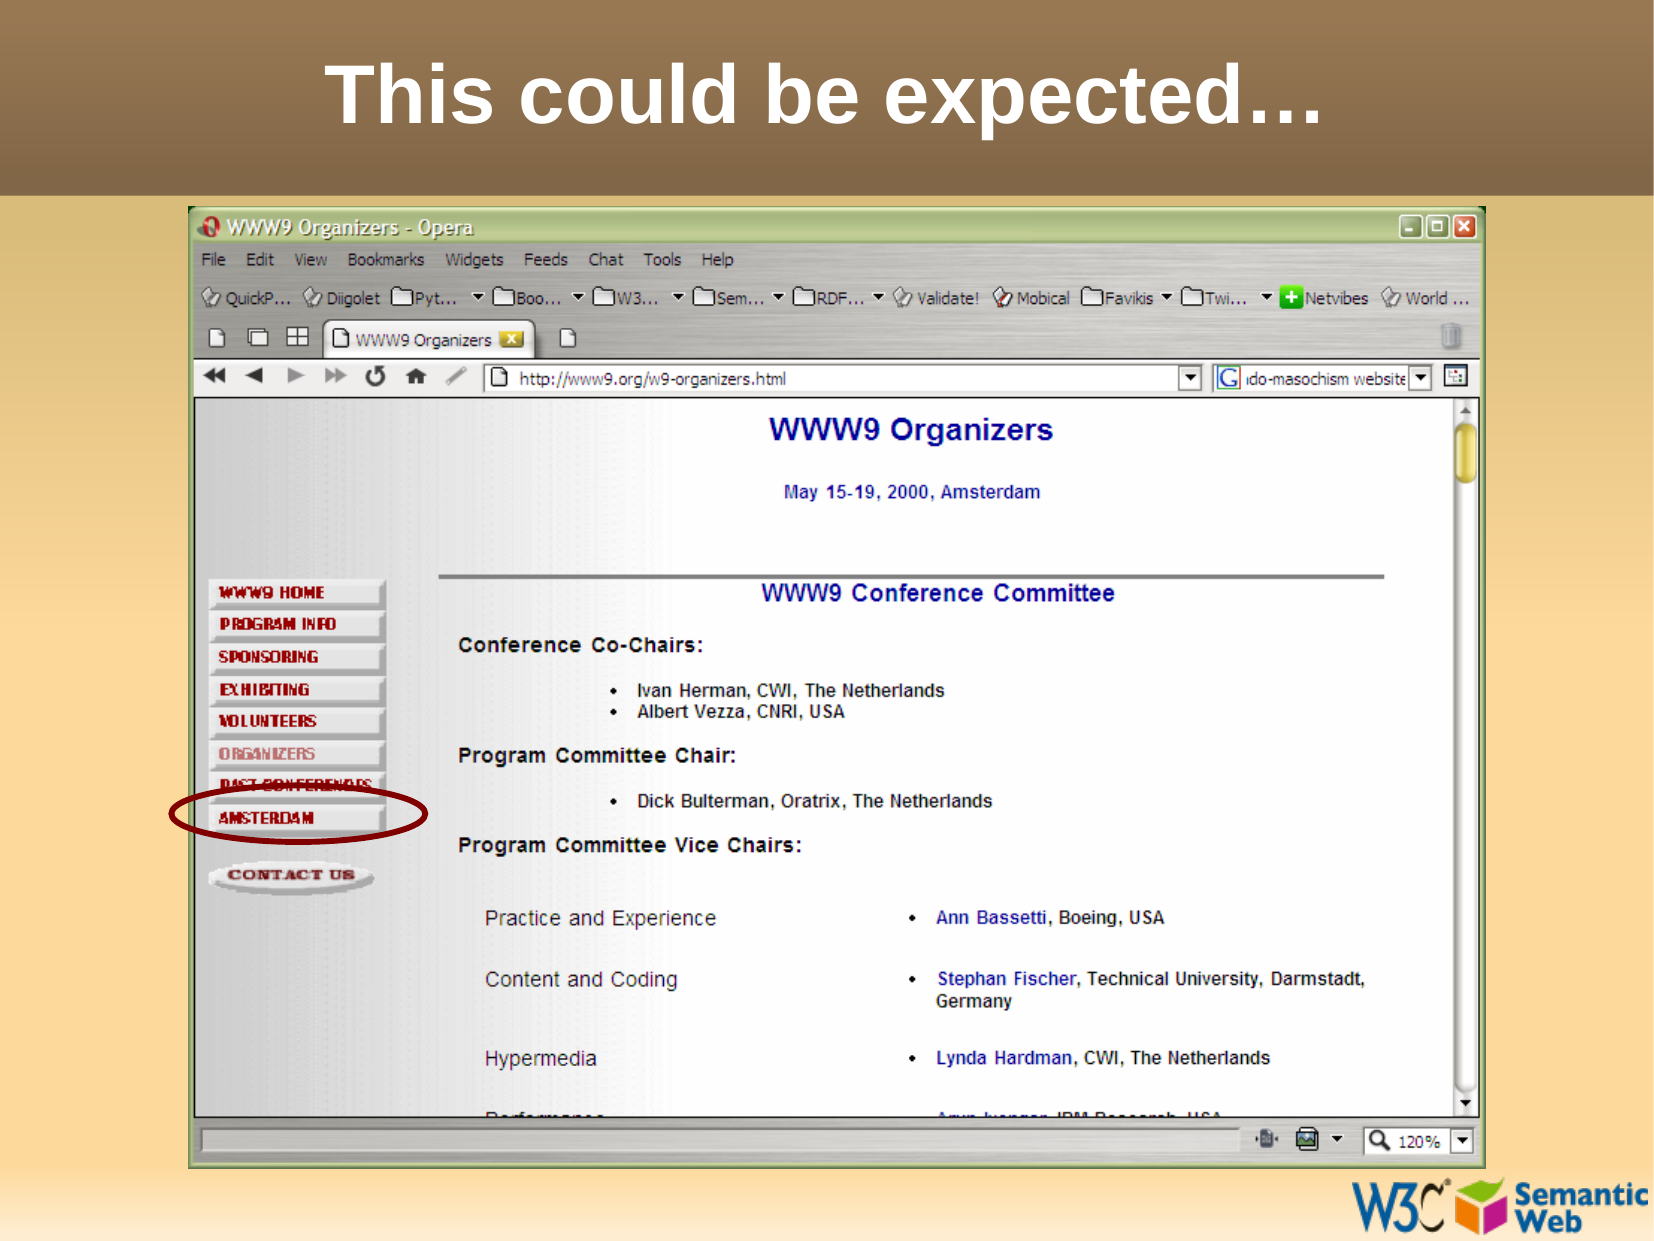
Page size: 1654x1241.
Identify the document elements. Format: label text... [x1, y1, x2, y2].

picture [0, 196, 1654, 1241]
title This could be expected… [0, 0, 1654, 196]
